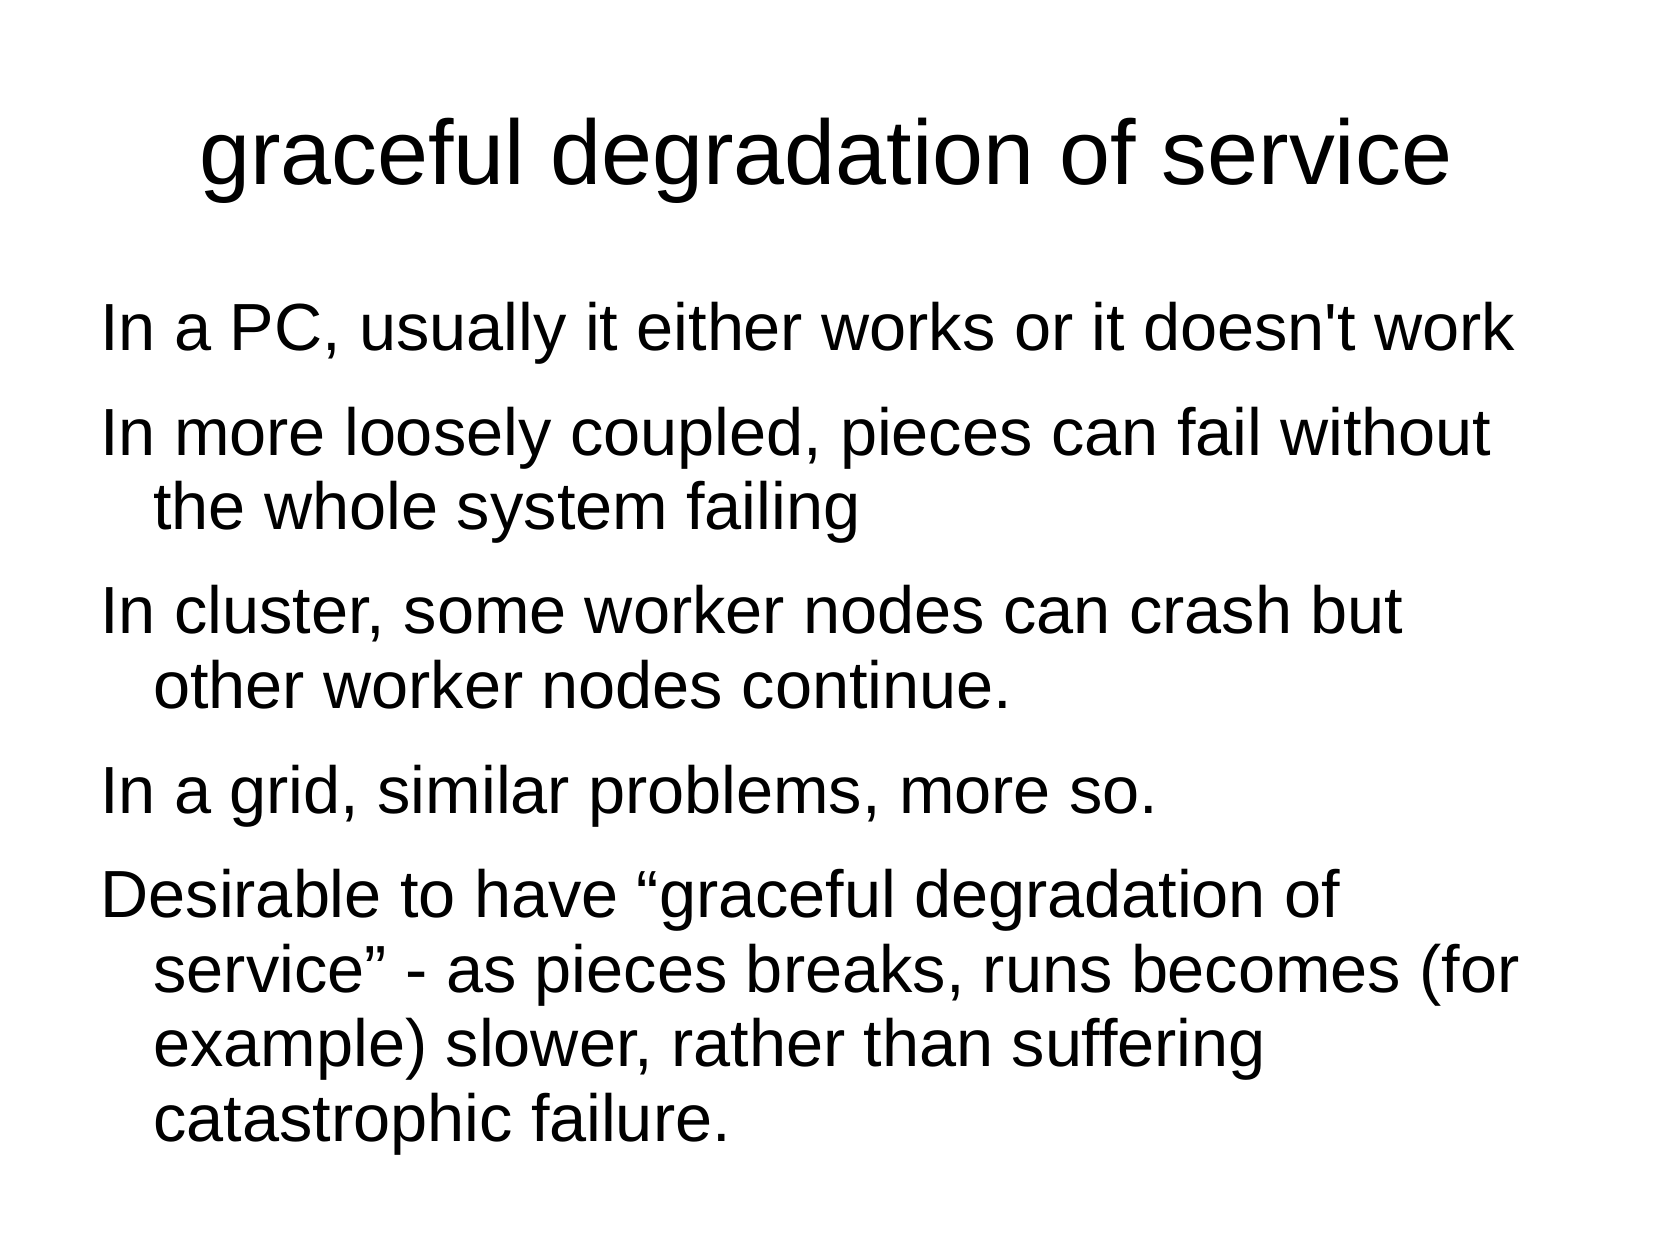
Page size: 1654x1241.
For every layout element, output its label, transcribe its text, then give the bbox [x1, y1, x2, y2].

title graceful degradation of service [82, 56, 1571, 250]
list In a PC, usually it either works or it doesn't work In more loosely coupled, pieces can fail without the whole system failing In cluster, some worker nodes can crash but other worker nodes continue. In a grid, similar problems, more so. Desirable to have “graceful degradation of service” - as pieces breaks, runs becomes (for example) slower, rather than suffering catastrophic failure. [82, 290, 1571, 1177]
